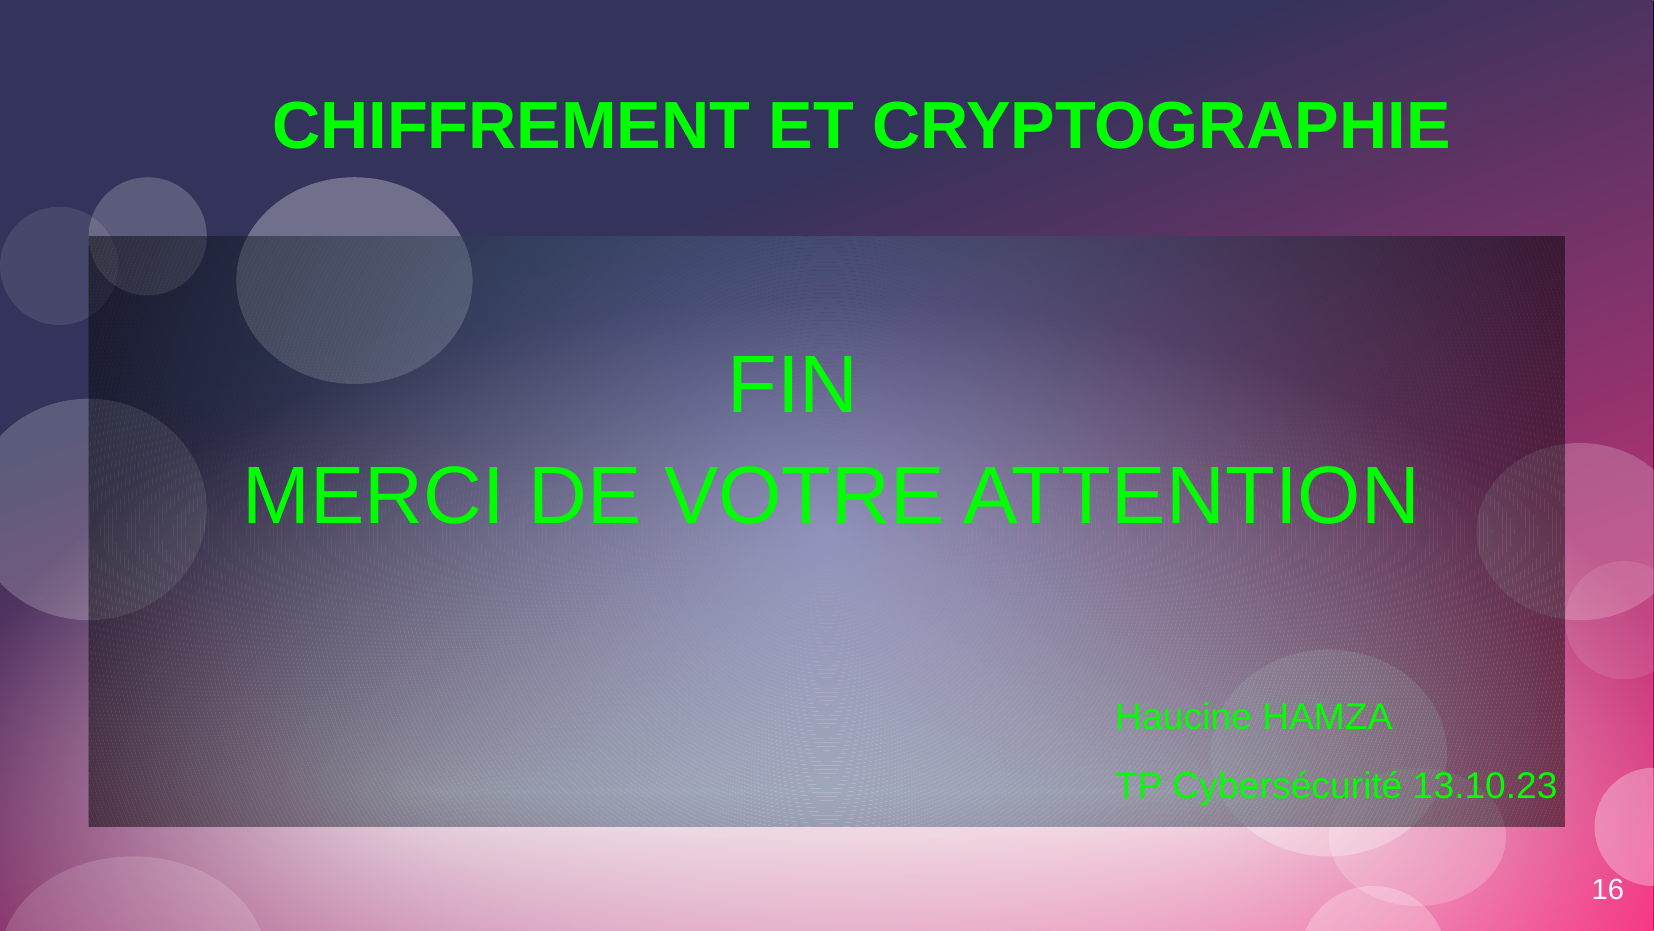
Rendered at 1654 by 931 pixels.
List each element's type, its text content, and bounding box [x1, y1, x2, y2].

list FIN MERCI DE VOTRE ATTENTION Haucine HAMZA TP Cybersécurité 13.10.23 [88, 236, 1565, 827]
title Chiffrement et Cryptographie [88, 44, 1565, 207]
